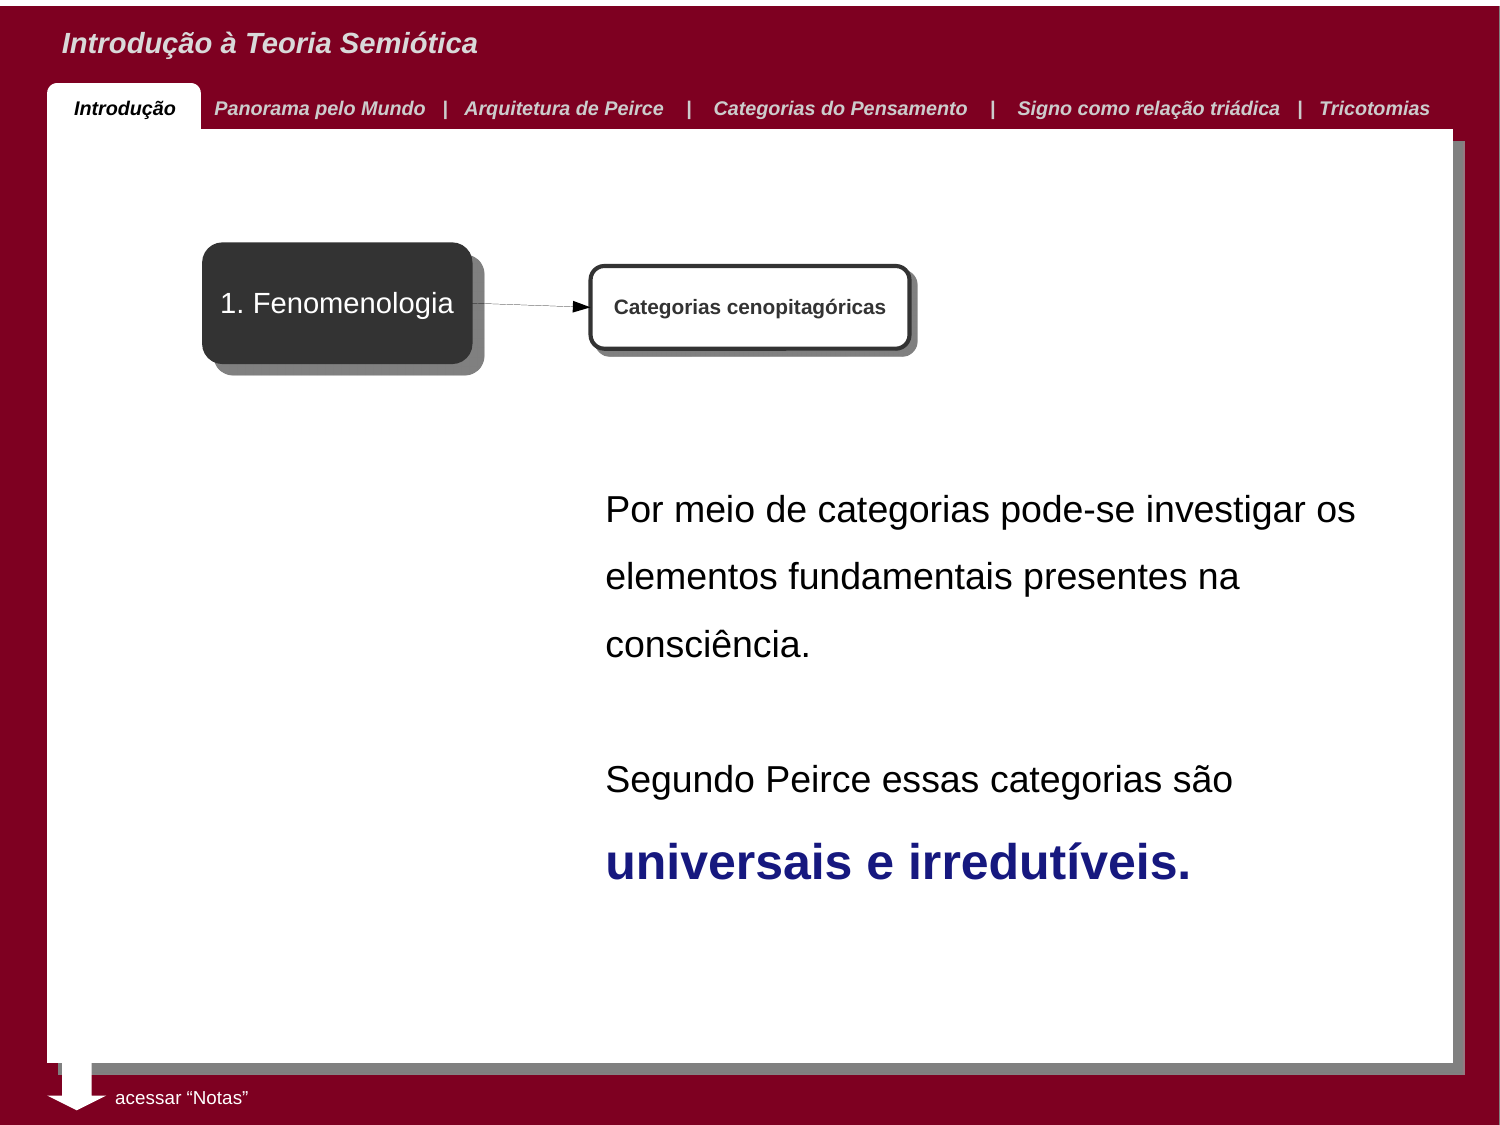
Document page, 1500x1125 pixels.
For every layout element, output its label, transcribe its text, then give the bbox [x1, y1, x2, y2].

text_box [47, 1051, 100, 1111]
text_box Categorias cenopitagóricas [590, 265, 910, 349]
text_box 1. Fenomenologia [202, 242, 473, 365]
text_box acessar “Notas” [100, 1080, 278, 1116]
text_box Por meio de categorias pode-se investigar os elementos fundamentais presentes na consciência. Segundo Peirce essas categorias são universais e irredutíveis. [590, 454, 1430, 898]
